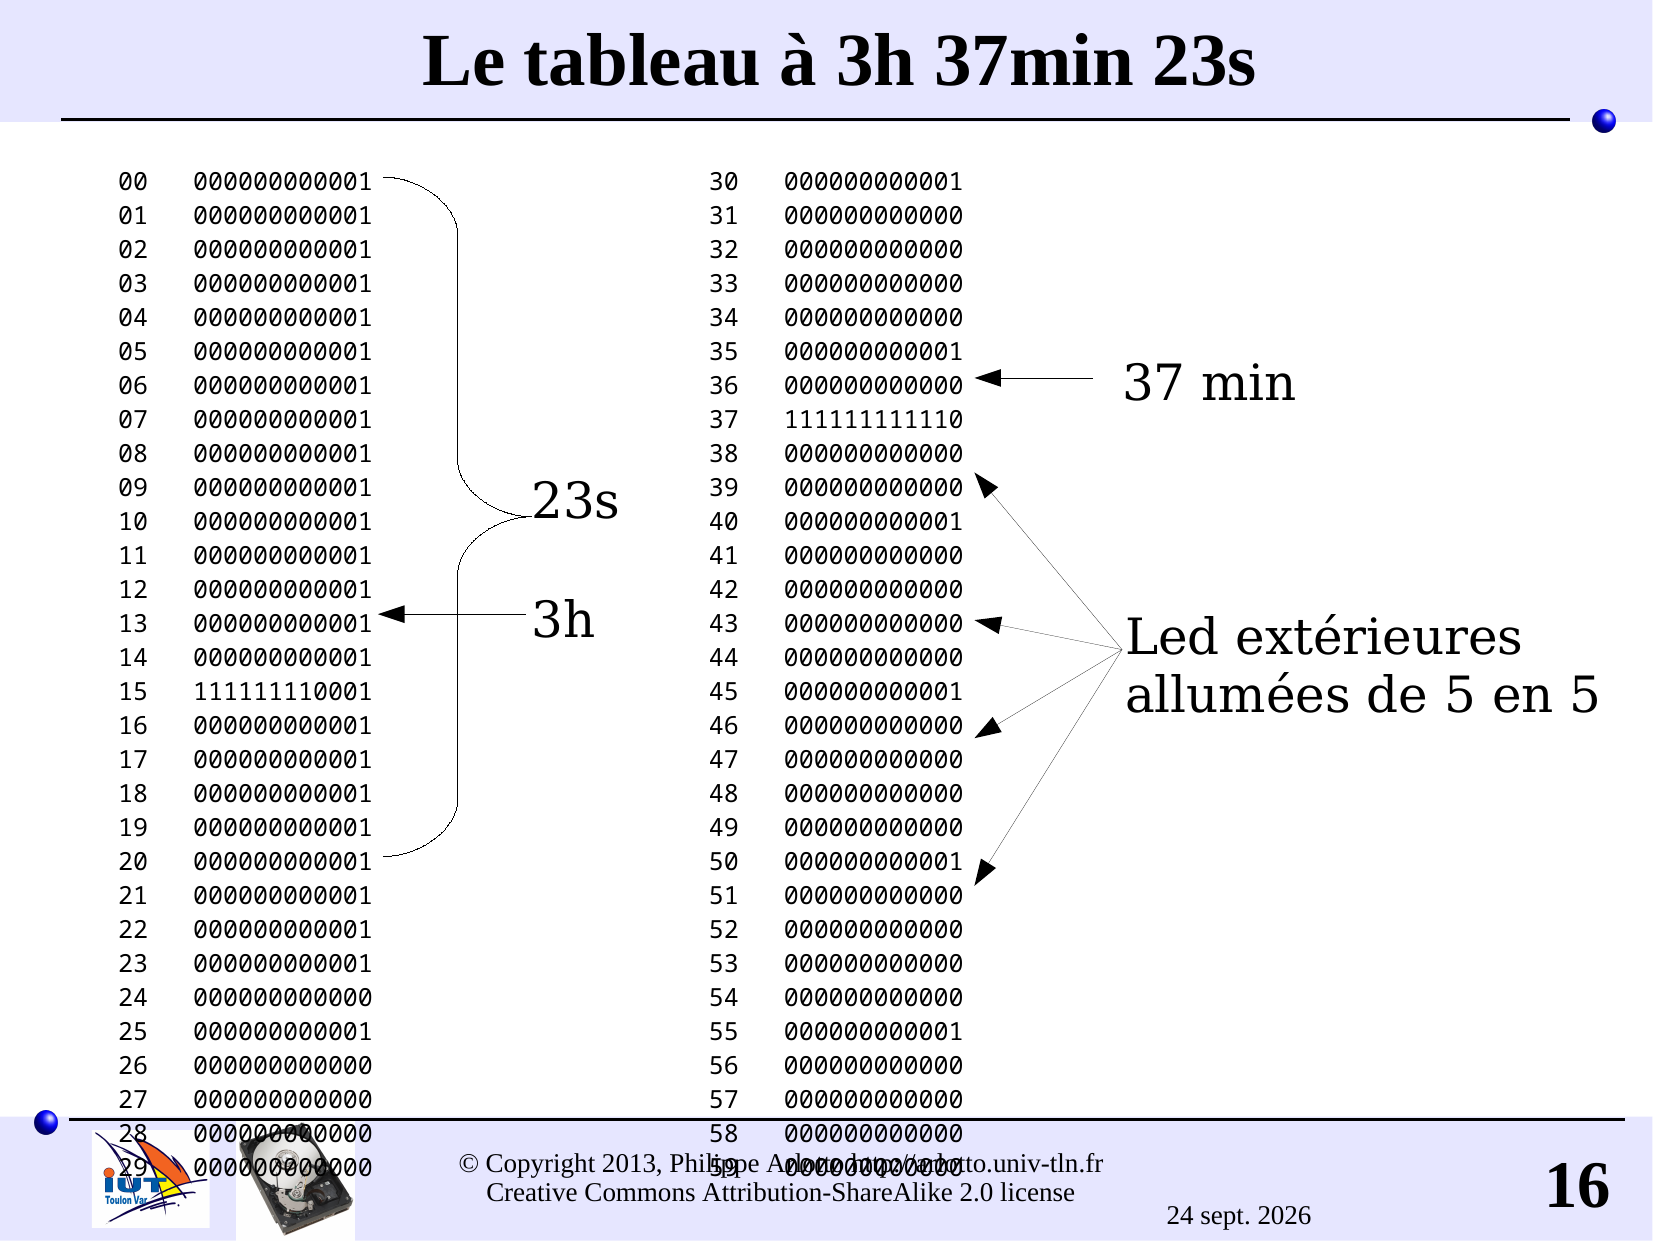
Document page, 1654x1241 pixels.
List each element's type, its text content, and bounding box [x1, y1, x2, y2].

picture [346, 1160, 351, 1170]
text_box 3h [531, 590, 621, 649]
text_box 23s [531, 472, 650, 531]
picture [236, 1121, 355, 1241]
text_box Led extérieures allumées de 5 en 5 [1125, 608, 1603, 725]
text_box 37 min [1122, 354, 1300, 413]
picture [347, 1164, 353, 1174]
text_box 30 000000000001 31 000000000000 32 000000000000 33 000000000000 34 000000000000 35 000000000001 36 000000000000 37 111111111110 38 000000000000 39 000000000000 40 000000000001 41 000000000000 42 000000000000 43 000000000000 44 000000000000 45 000000000001 46 000000000000 47 000000000000 48 000000000000 49 000000000000 50 000000000001 51 000000000000 52 000000000000 53 000000000000 54 000000000000 55 000000000001 56 000000000000 57 000000000000 58 000000000000 59 000000000000 [708, 163, 1329, 1063]
picture [347, 1130, 353, 1140]
title Le tableau à 3h 37min 23s [95, 11, 1585, 110]
text_box 00 000000000001 01 000000000001 02 000000000001 03 000000000001 04 000000000001 05 000000000001 06 000000000001 07 000000000001 08 000000000001 09 000000000001 10 000000000001 11 000000000001 12 000000000001 13 000000000001 14 000000000001 15 111111110001 16 000000000001 17 000000000001 18 000000000001 19 000000000001 20 000000000001 21 000000000001 22 000000000001 23 000000000001 24 000000000000 25 000000000001 26 000000000000 27 000000000000 28 000000000000 29 000000000000 [118, 163, 414, 1034]
picture [346, 1126, 351, 1136]
